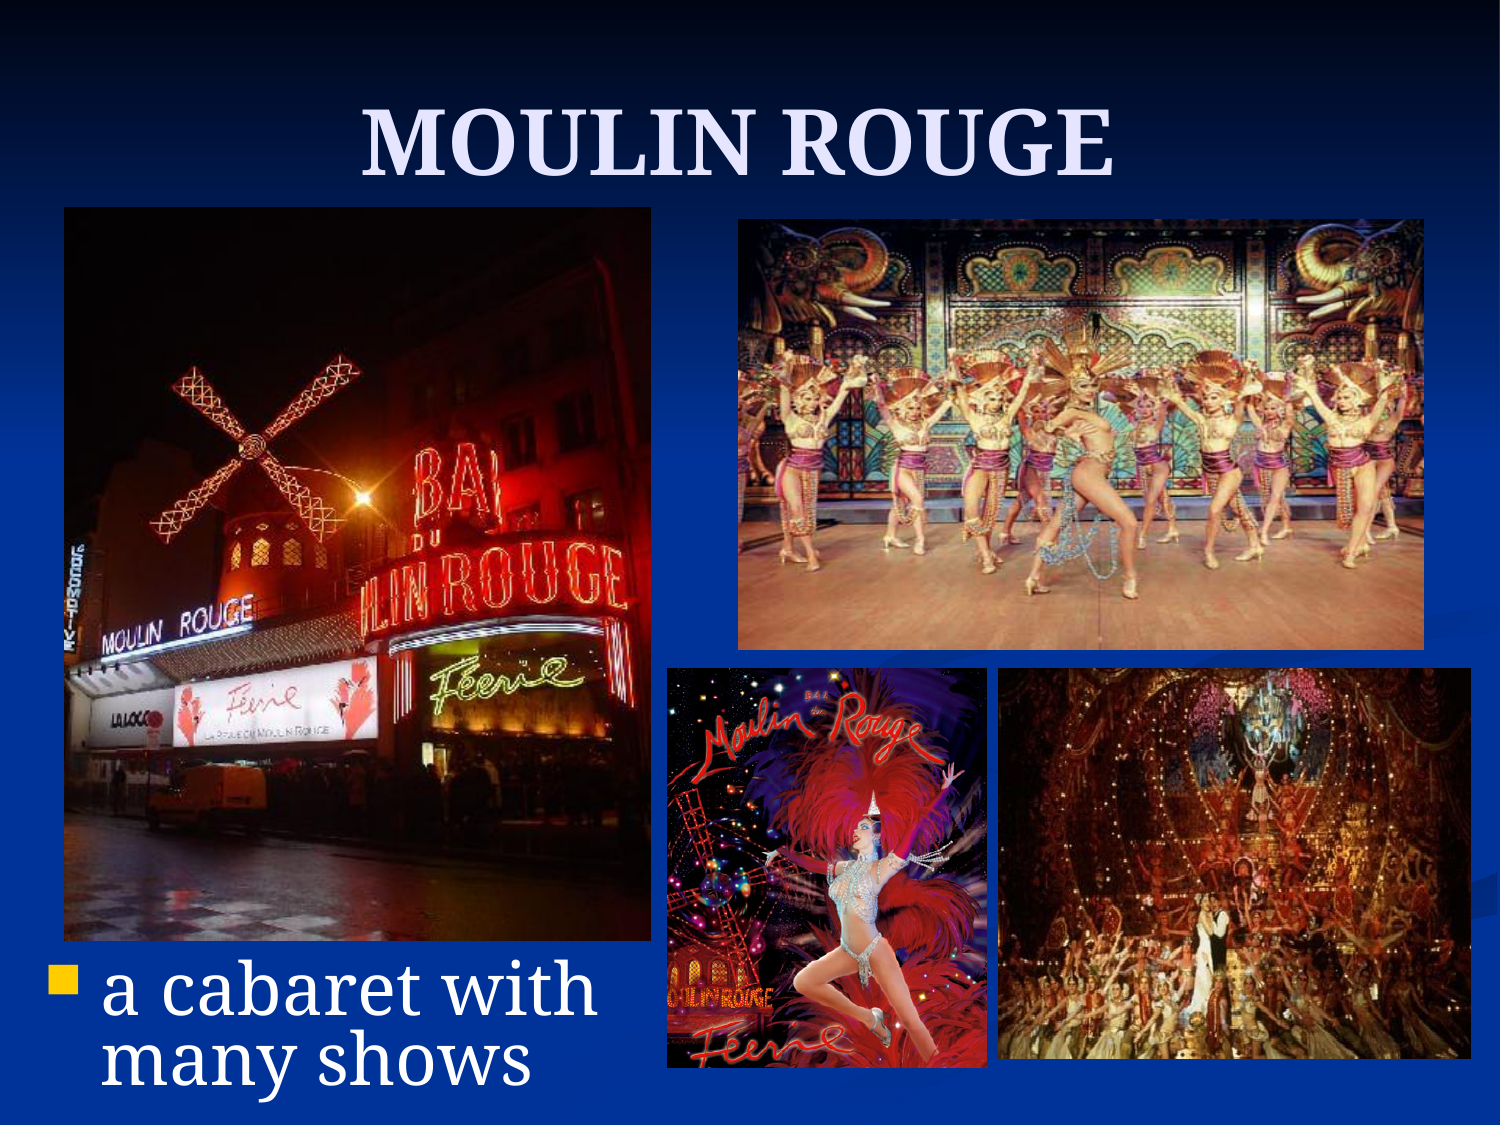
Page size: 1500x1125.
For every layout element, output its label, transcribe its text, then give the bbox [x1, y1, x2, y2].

picture [667, 668, 987, 1068]
picture [738, 219, 1424, 650]
title MOULIN ROUGE [75, 45, 1425, 233]
list a cabaret with many shows [29, 952, 693, 1076]
picture [998, 668, 1471, 1059]
picture [64, 207, 651, 941]
